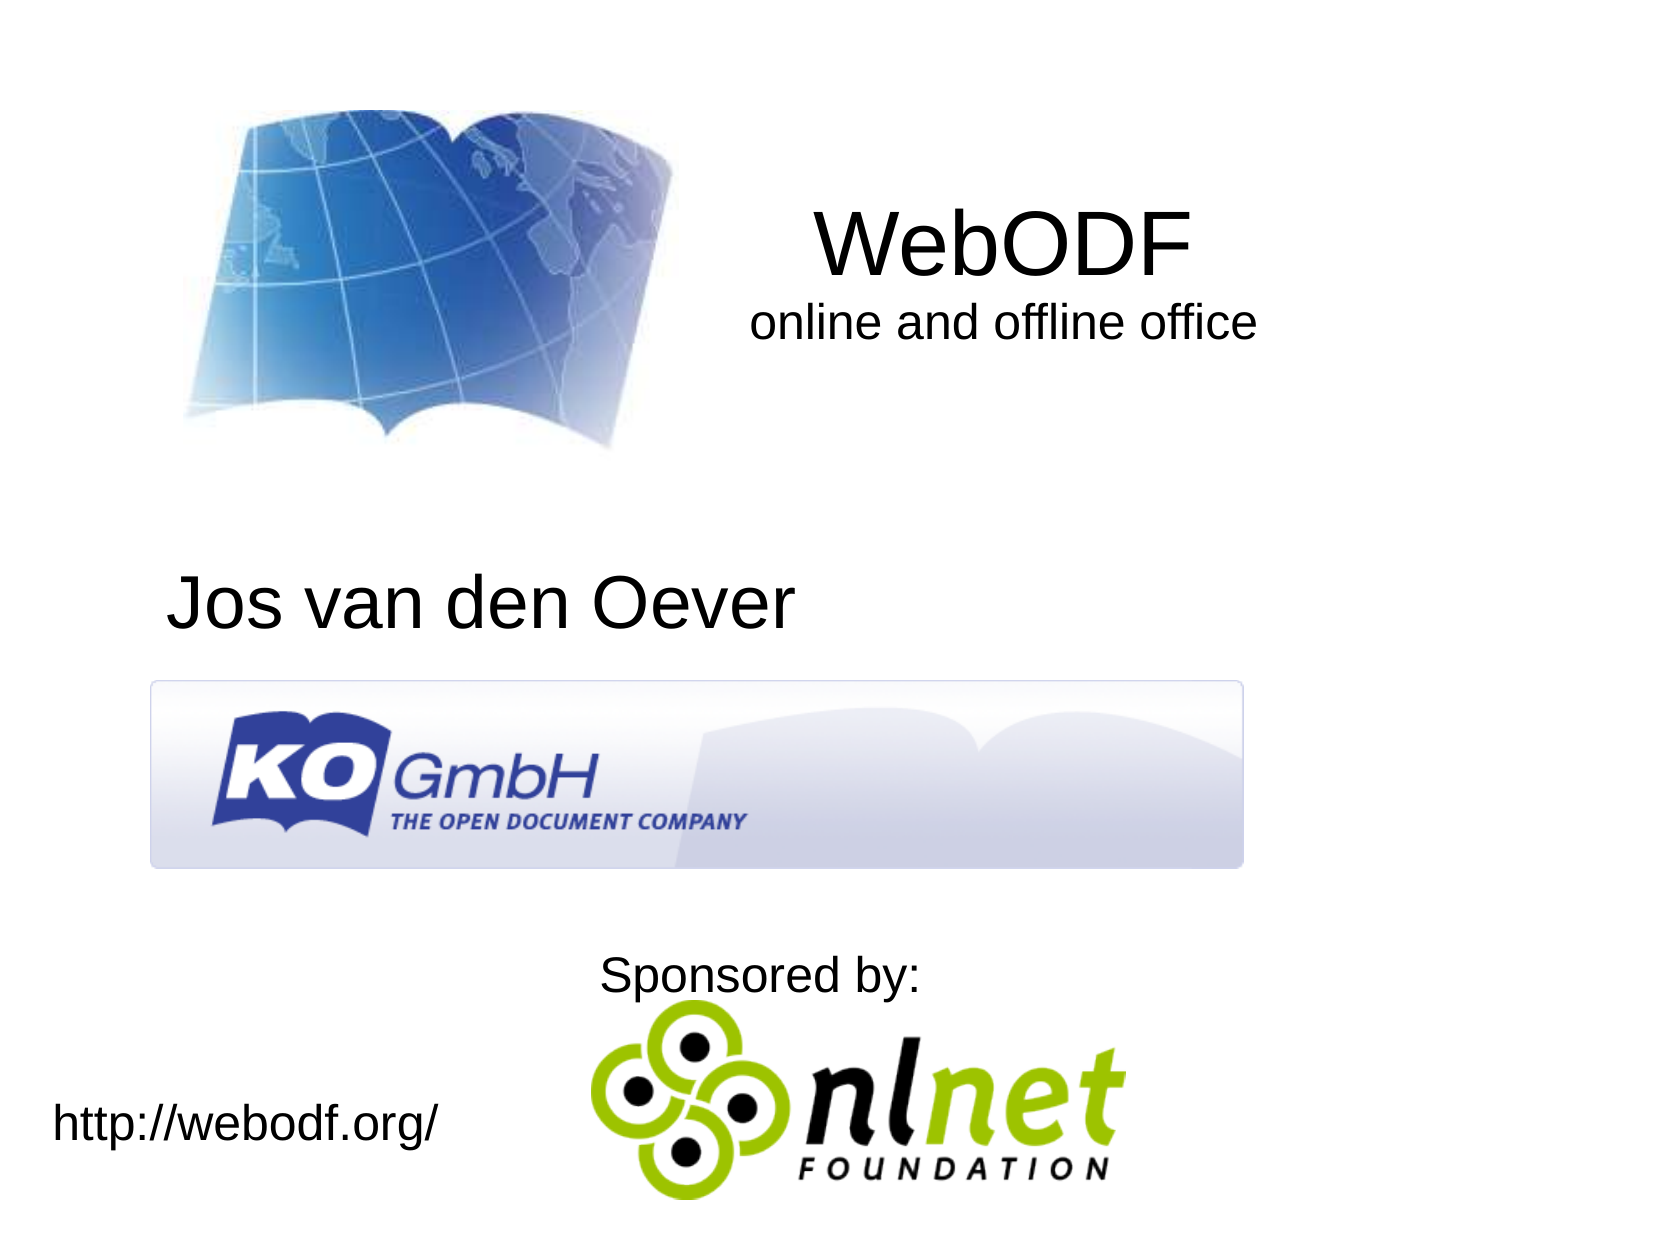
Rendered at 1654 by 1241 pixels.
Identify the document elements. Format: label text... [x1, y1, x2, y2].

picture [150, 680, 1244, 869]
picture [183, 110, 679, 461]
picture [591, 1000, 1126, 1201]
title Sponsored by: [516, 900, 1005, 1051]
text_box http://webodf.org/ [37, 1087, 563, 1159]
title Jos van den Oever [0, 499, 1226, 707]
title WebODF online and offline office [679, 167, 1654, 375]
